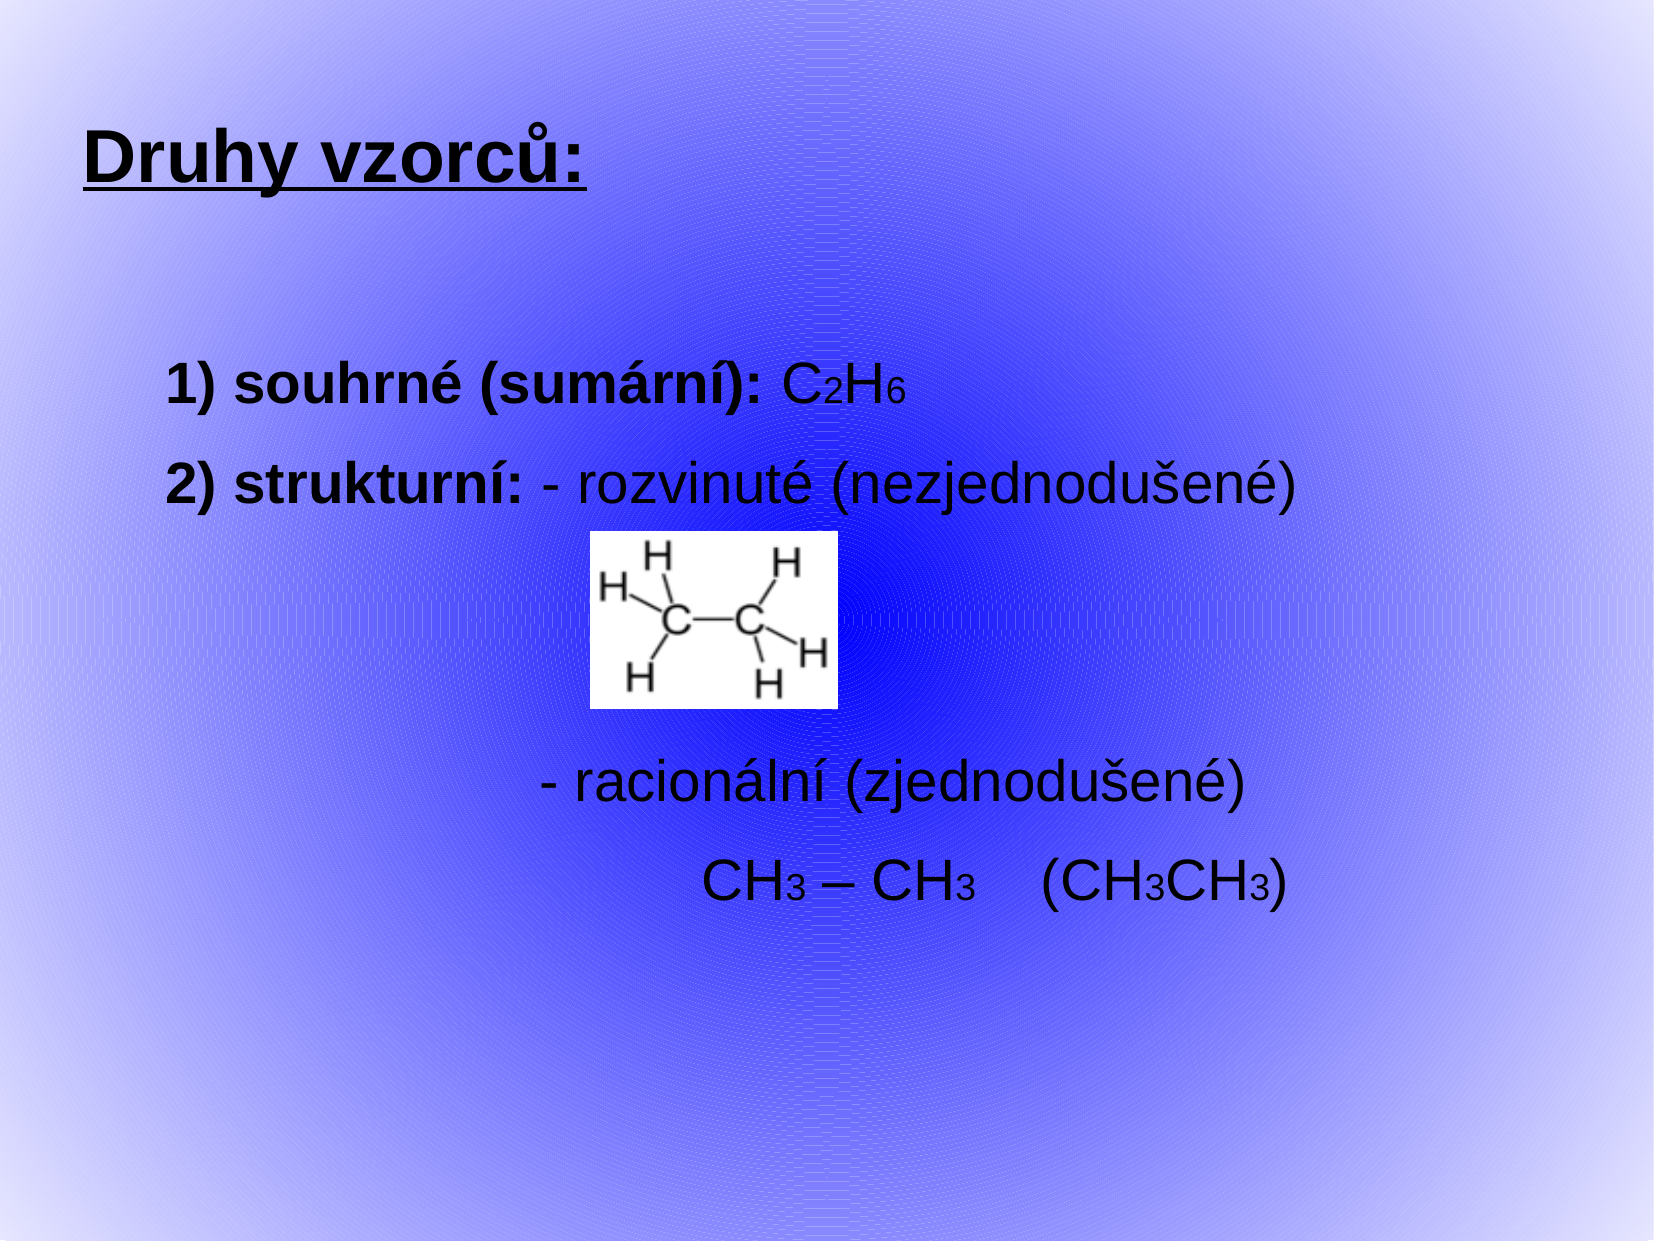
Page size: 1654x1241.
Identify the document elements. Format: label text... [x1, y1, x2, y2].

title Druhy vzorců: [82, 49, 1571, 257]
picture [590, 531, 838, 709]
list 1) souhrné (sumární): C2H6 2) strukturní: - rozvinuté (nezjednodušené) - racionální (zjednodušené) CH3 – CH3 (CH3CH3) [76, 236, 1565, 1055]
